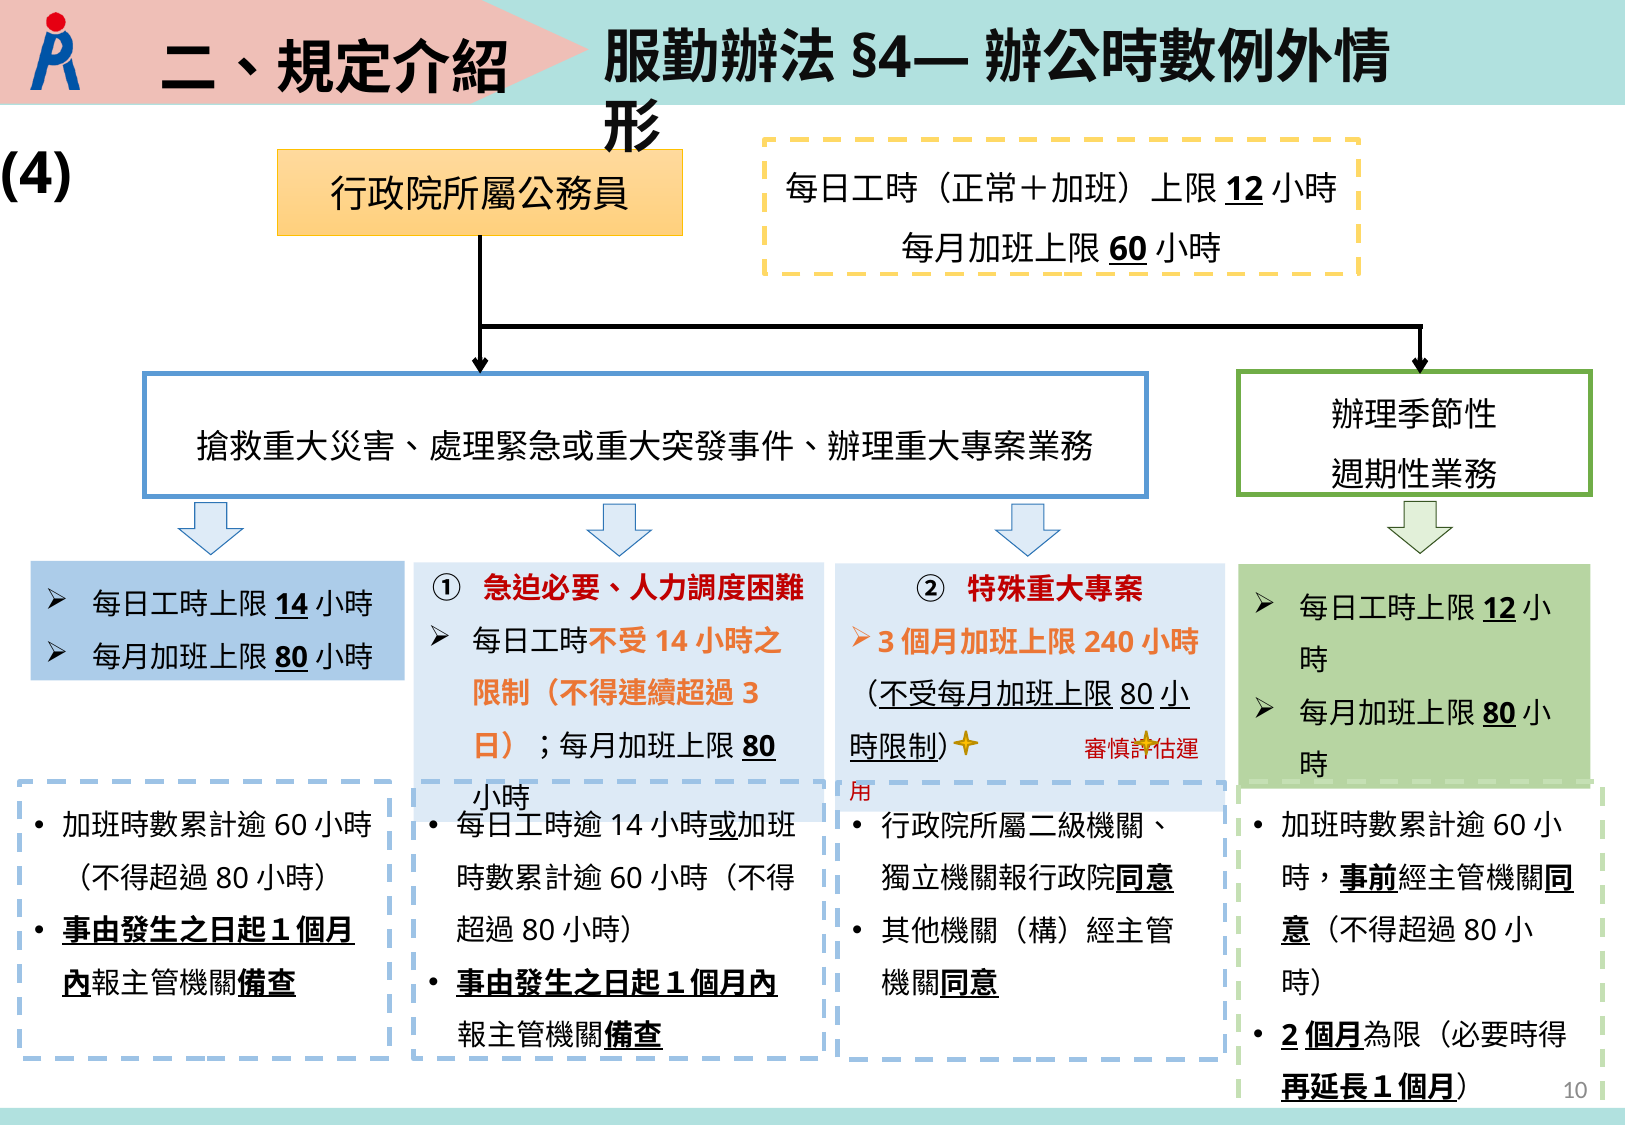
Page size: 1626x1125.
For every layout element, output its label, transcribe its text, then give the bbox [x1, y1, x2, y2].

text_box [953, 730, 978, 755]
text_box 每日工時逾14小時或加班時數累計逾60小時（不得超過80小時） 事由發生之日起１個月內 報主管機關備查 [413, 781, 825, 1059]
text_box [484, 0, 1625, 105]
text_box 服勤辦法§4—辦公時數例外情形 [588, 11, 1454, 167]
slide_number <編號> [1237, 1058, 1603, 1119]
text_box [0, 51, 588, 105]
text_box 搶救重大災害、處理緊急或重大突發事件、辦理重大專案業務 [144, 373, 1147, 497]
text_box 每日工時上限14小時 每月加班上限80小時 [30, 560, 405, 681]
text_box ② 特殊重大專案 3個月加班上限240小時 （不受每月加班上限80小時限制） 審慎評估運用 [835, 563, 1226, 812]
text_box 二、規定介紹(4) [0, 0, 588, 104]
text_box 加班時數累計逾60小時，事前經主管機關同意（不得超過80小時） 2個月為限（必要時得再延長１個月） [1238, 781, 1603, 1058]
text_box 行政院所屬公務員 [277, 149, 683, 236]
text_box 行政院所屬二級機關、 獨立機關報行政院同意 其他機關（構）經主管 機關同意 [837, 782, 1226, 1060]
text_box [178, 502, 243, 555]
text_box [587, 504, 652, 557]
text_box 每日工時（正常＋加班）上限12小時 每月加班上限60小時 [764, 167, 1359, 275]
text_box 加班時數累計逾60小時（不得超過80小時） 事由發生之日起１個月內報主管機關備查 [19, 781, 390, 1059]
text_box [1388, 501, 1453, 554]
text_box 辦理季節性 週期性業務 [1238, 371, 1591, 495]
text_box 每日工時上限12小時 每月加班上限80小時 [1238, 564, 1591, 781]
text_box ① 急迫必要、人力調度困難 每日工時不受14小時之限制（不得連續超過3日）；每月加班上限80小時 [413, 562, 825, 781]
text_box [1134, 730, 1159, 755]
text_box [995, 504, 1060, 557]
picture [30, 12, 80, 90]
text_box [0, 1107, 1625, 1125]
